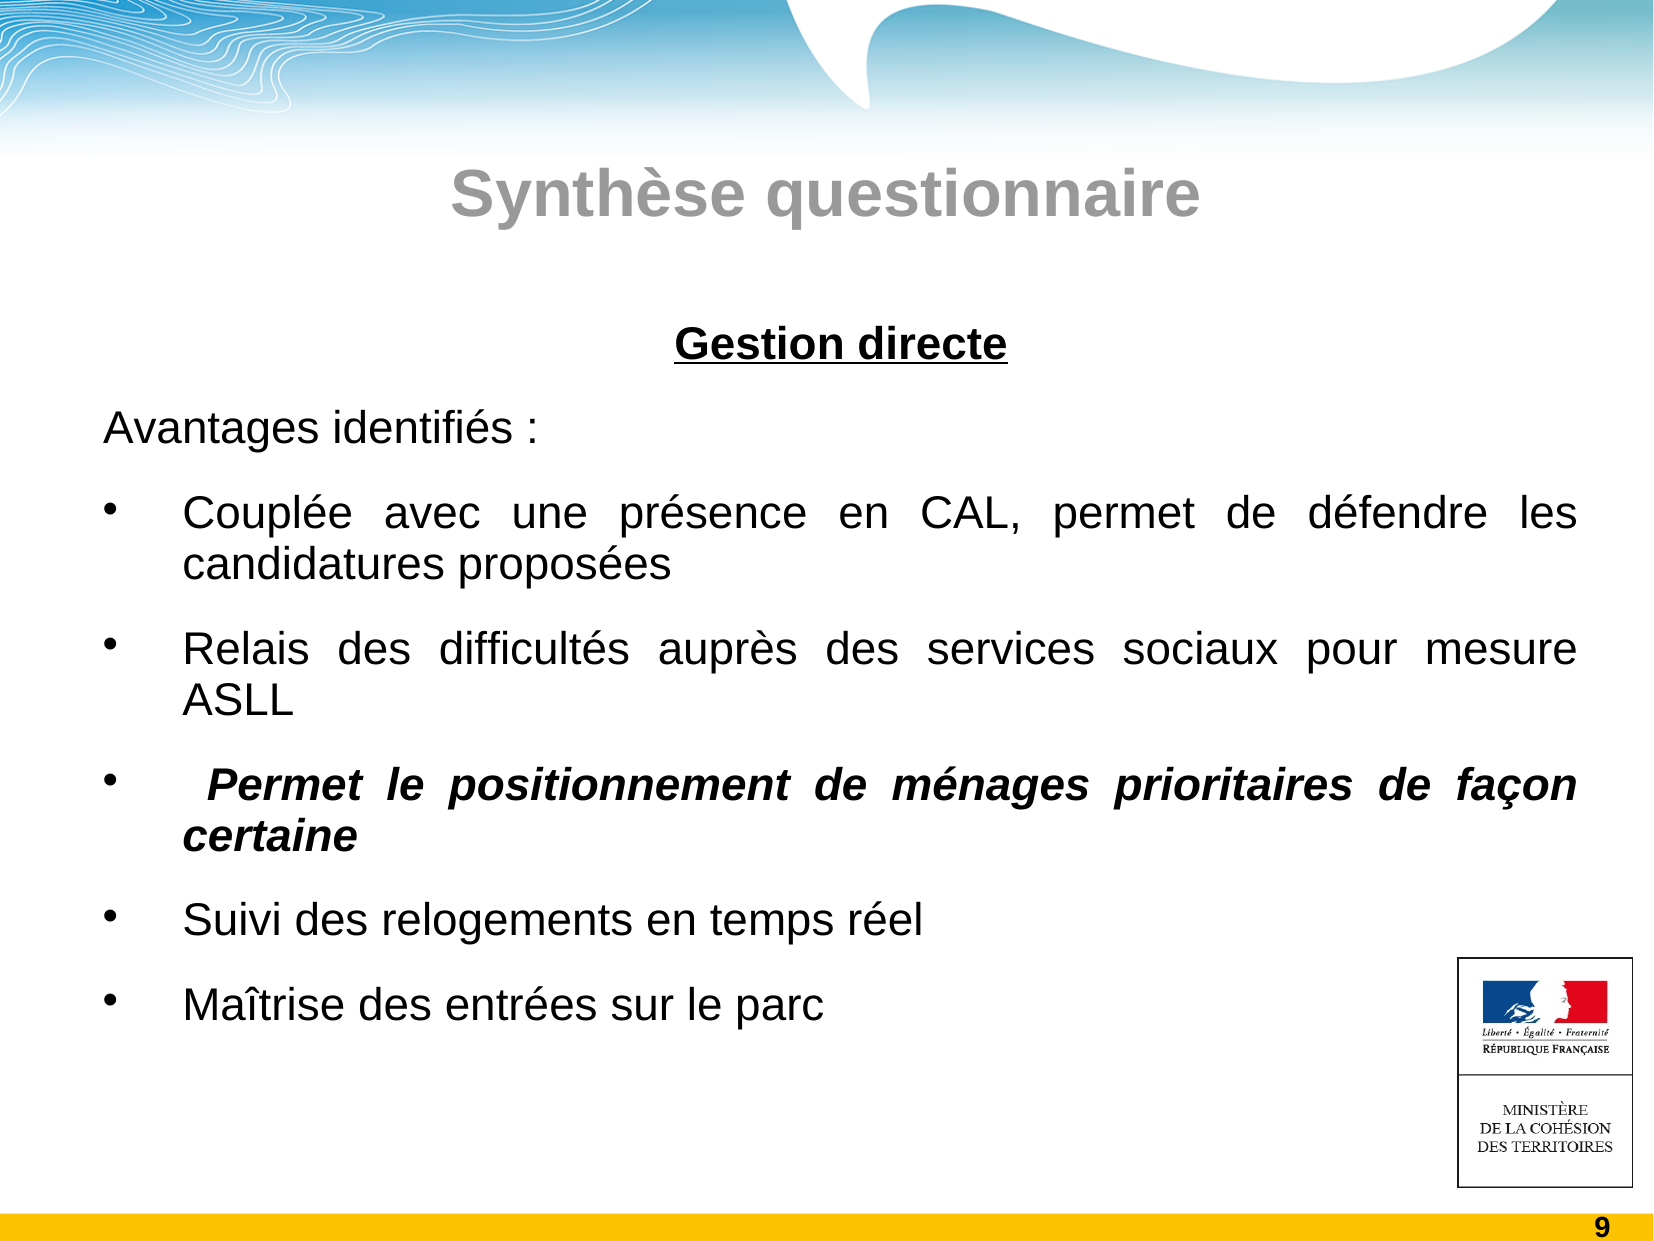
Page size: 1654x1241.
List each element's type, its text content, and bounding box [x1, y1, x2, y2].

text_box Gestion directe Avantages identifiés : Couplée avec une présence en CAL, permet de défendre les candidatures proposées Relais des difficultés auprès des services sociaux pour mesure ASLL Permet le positionnement de ménages prioritaires de façon certaine Suivi des relogements en temps réel Maîtrise des entrées sur le parc [82, 242, 1579, 1059]
picture [0, 0, 1654, 1241]
text_box Synthèse questionnaire [82, 88, 1571, 242]
